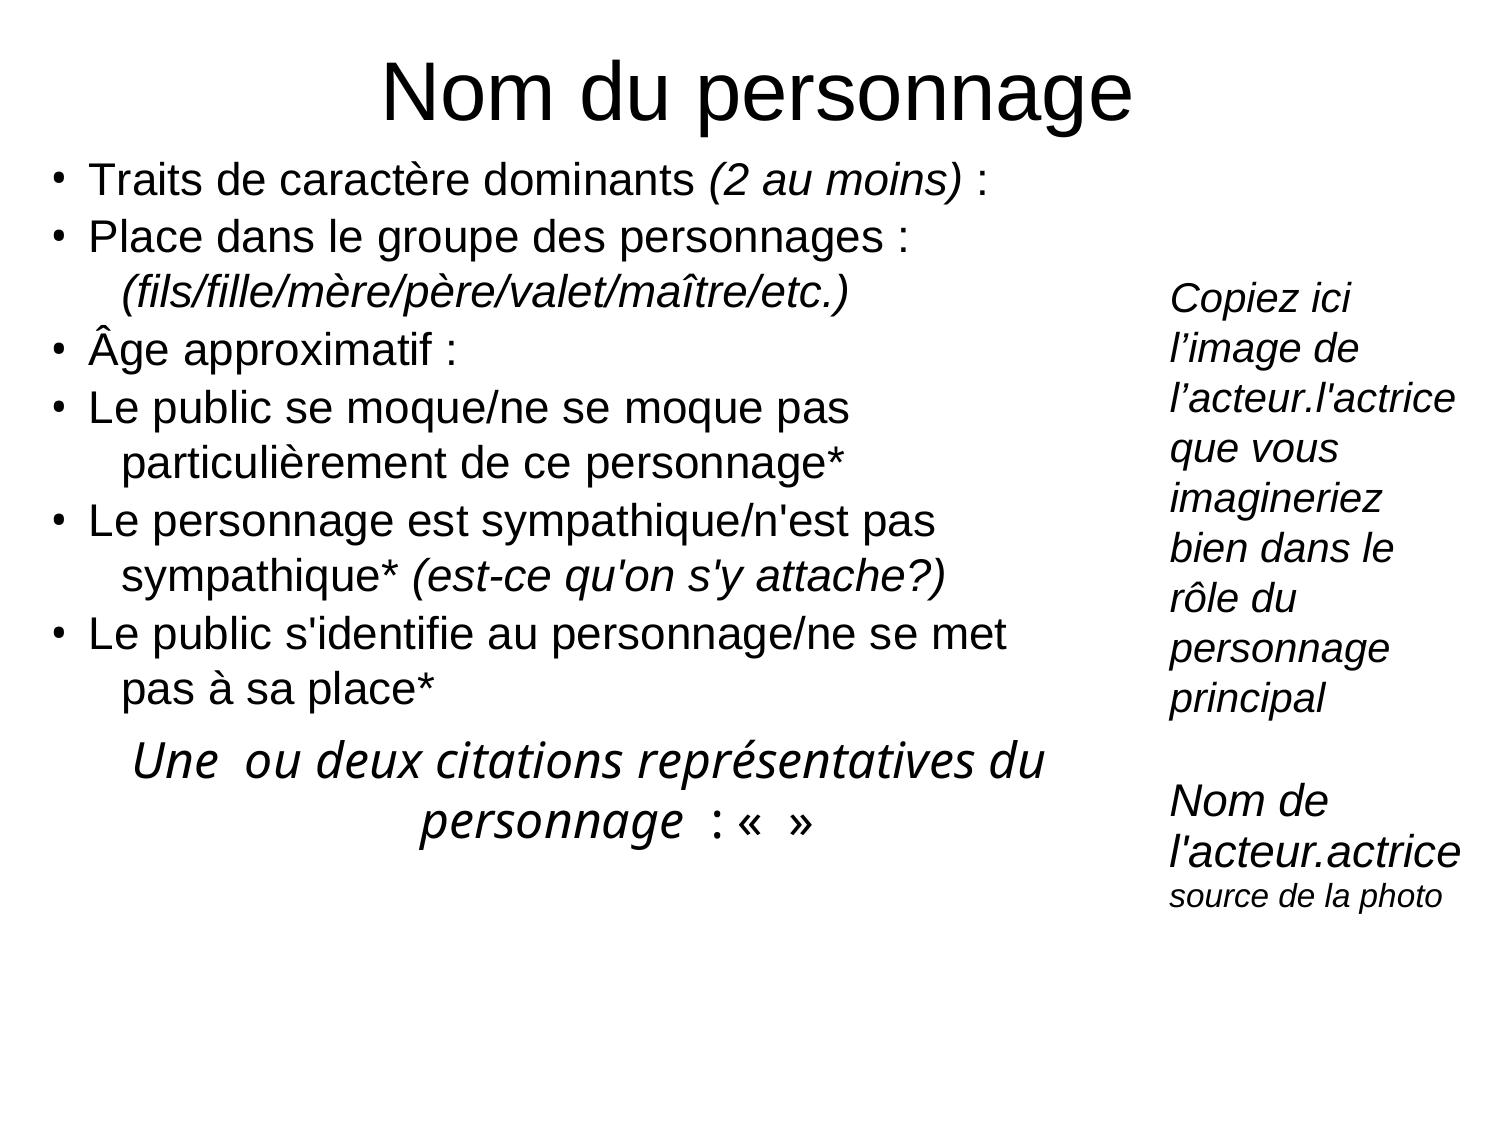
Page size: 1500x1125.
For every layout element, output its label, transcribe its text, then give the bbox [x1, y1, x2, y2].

title Nom du personnage [82, 21, 1433, 154]
list Copiez ici l’image de l’acteur.l'actrice que vous imagineriez bien dans le rôle du personnage principal [1098, 263, 1477, 709]
list Nom de l'acteur.actrice source de la photo [1098, 774, 1497, 914]
list Traits de caractère dominants (2 au moins) : Place dans le groupe des personnages : (fils/fille/mère/père/valet/maître/etc.) Âge approximatif : Le public se moque/ne se moque pas particulièrement de ce personnage* Le personnage est sympathique/n'est pas sympathique* (est-ce qu'on s'y attache?) Le public s'identifie au personnage/ne se met pas à sa place* Une ou deux citations représentatives du personnage : « » [35, 141, 1087, 1075]
